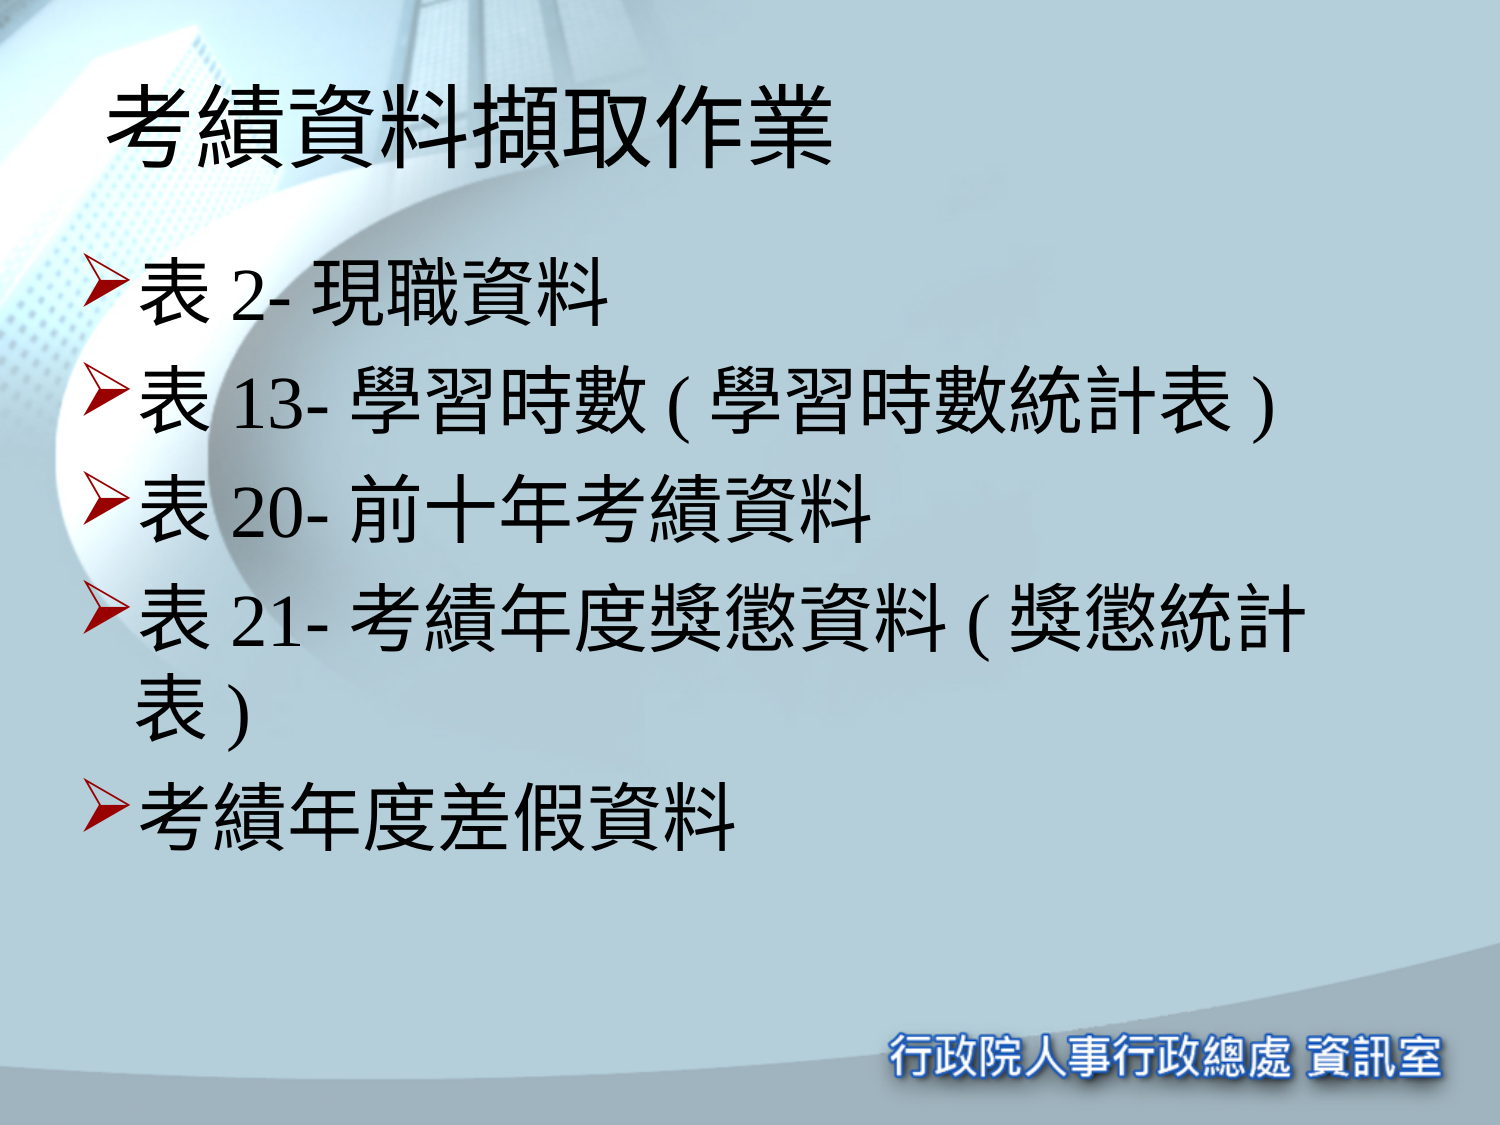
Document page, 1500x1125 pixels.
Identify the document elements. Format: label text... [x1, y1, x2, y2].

title 考績資料擷取作業 [88, 30, 1364, 219]
picture [0, 0, 1500, 1125]
list 表2-現職資料 表13-學習時數(學習時數統計表) 表20-前十年考績資料 表21-考績年度獎懲資料(獎懲統計表) 考績年度差假資料 [62, 237, 1436, 913]
